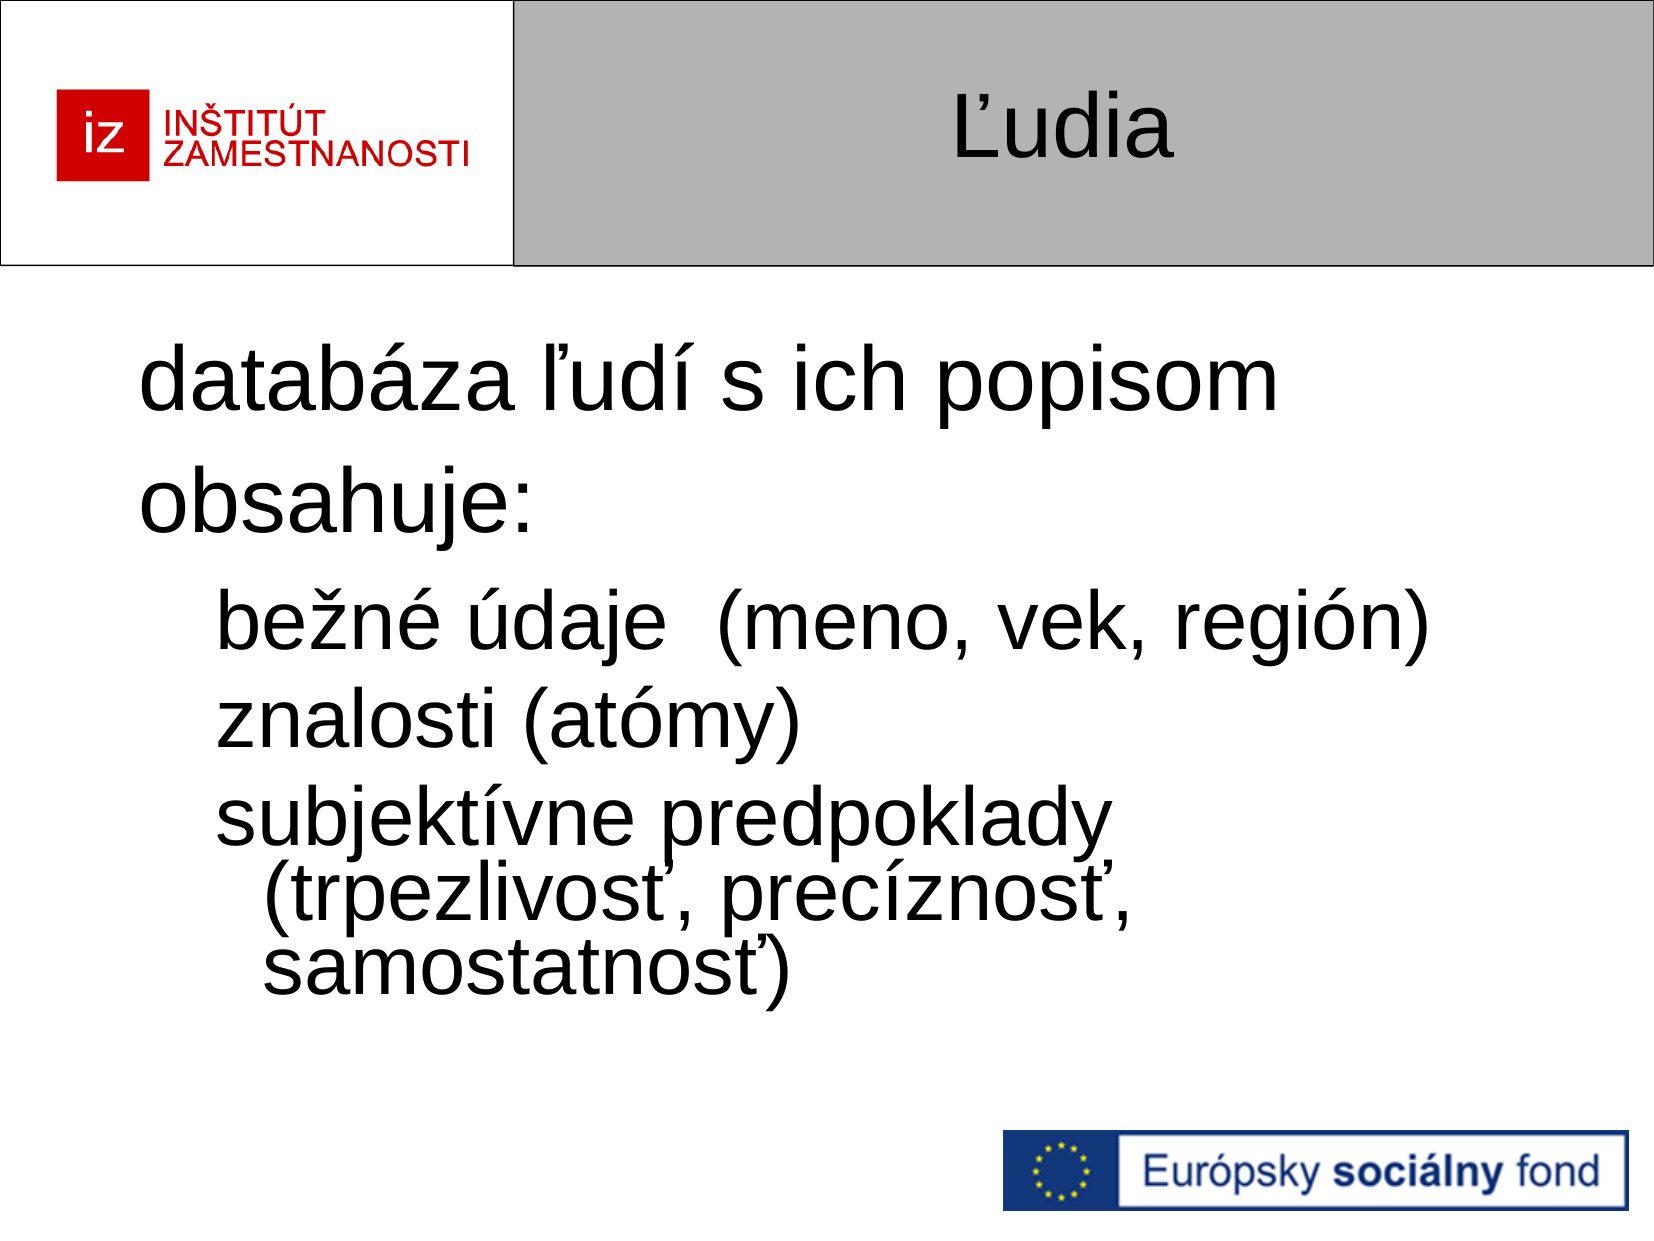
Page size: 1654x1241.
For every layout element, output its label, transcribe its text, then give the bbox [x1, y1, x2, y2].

picture [1003, 1130, 1629, 1211]
list databáza ľudí s ich popisom obsahuje: bežné údaje (meno, vek, región) znalosti (atómy) subjektívne predpoklady (trpezlivosť, precíznosť, samostatnosť) [121, 344, 1533, 1112]
title Ľudia [561, 37, 1565, 229]
picture [5, 8, 512, 257]
